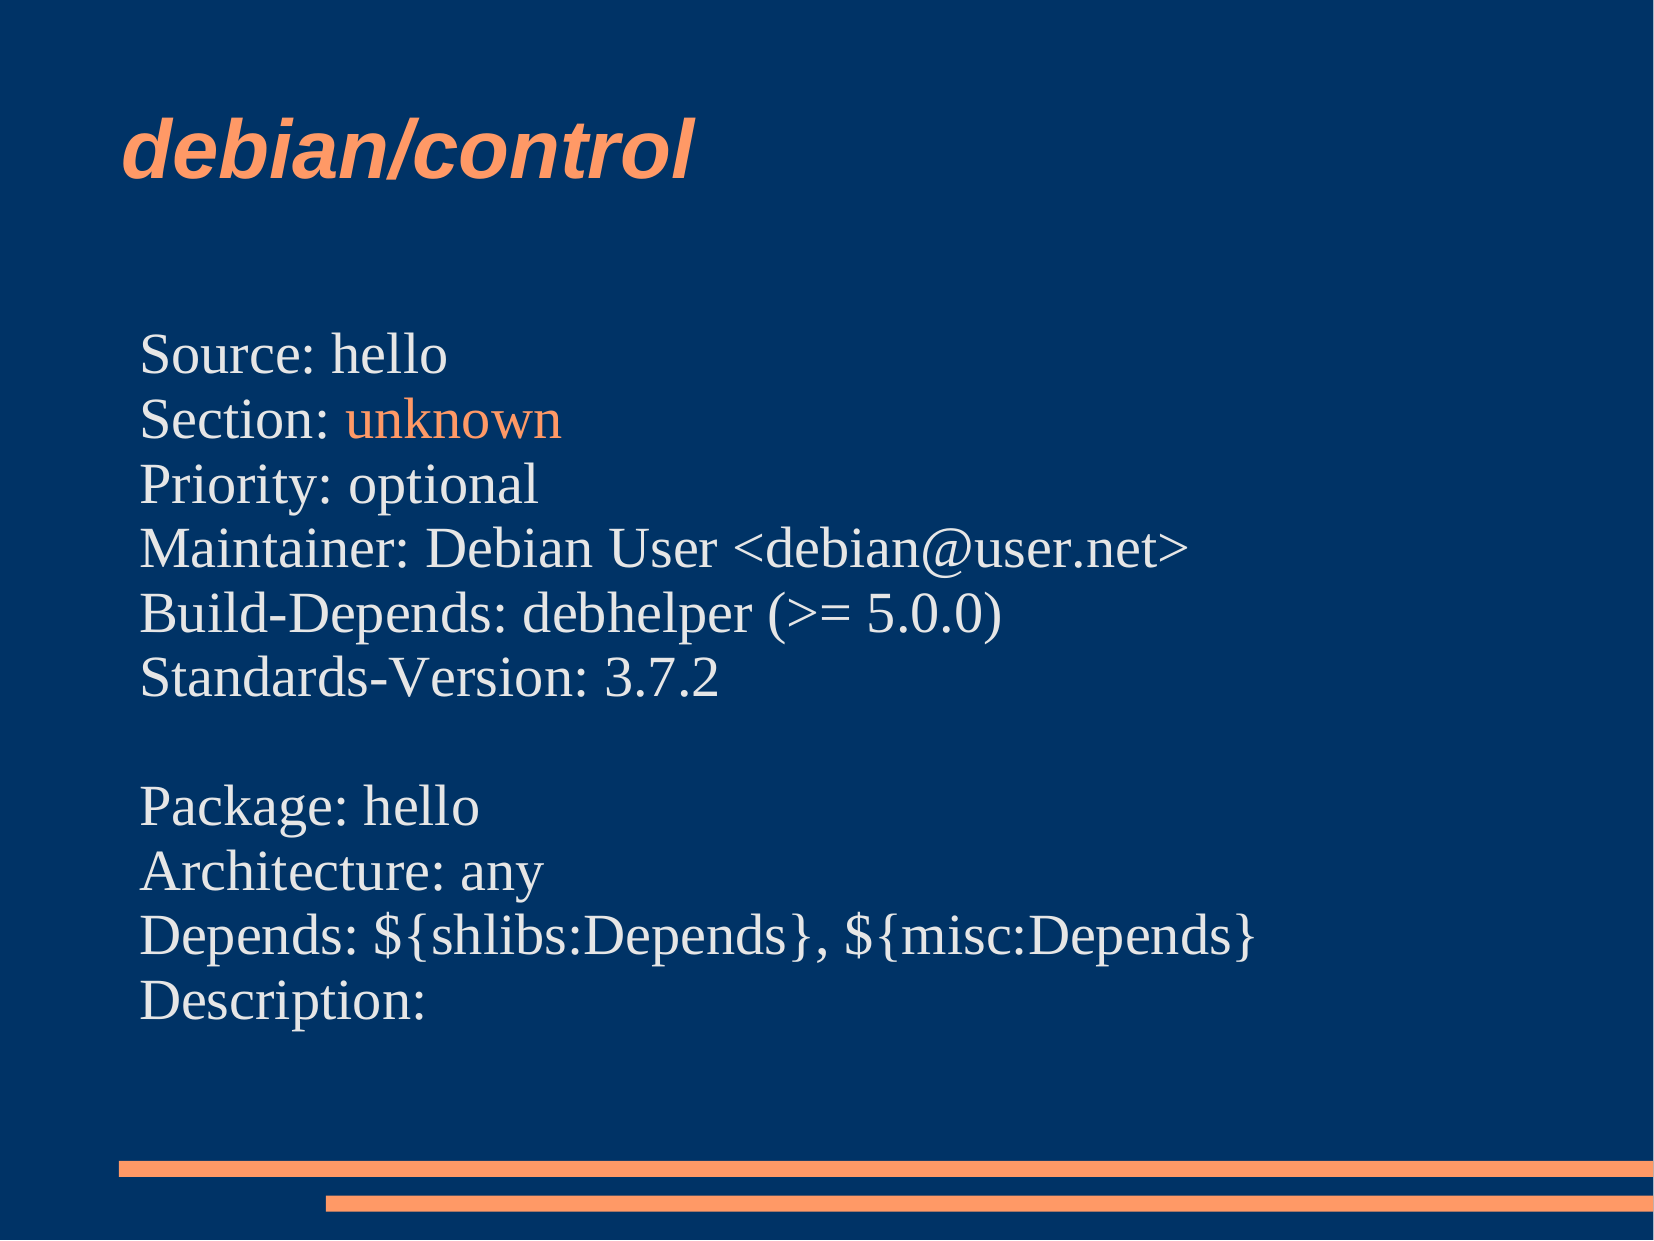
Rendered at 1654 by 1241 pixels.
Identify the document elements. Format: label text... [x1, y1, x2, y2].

list Source: hello Section: unknown Priority: optional Maintainer: Debian User <debian@user.net> Build-Depends: debhelper (>= 5.0.0) Standards-Version: 3.7.2 Package: hello Architecture: any Depends: ${shlibs:Depends}, ${misc:Depends} Description: [121, 322, 1561, 1118]
title debian/control [121, 53, 1534, 247]
